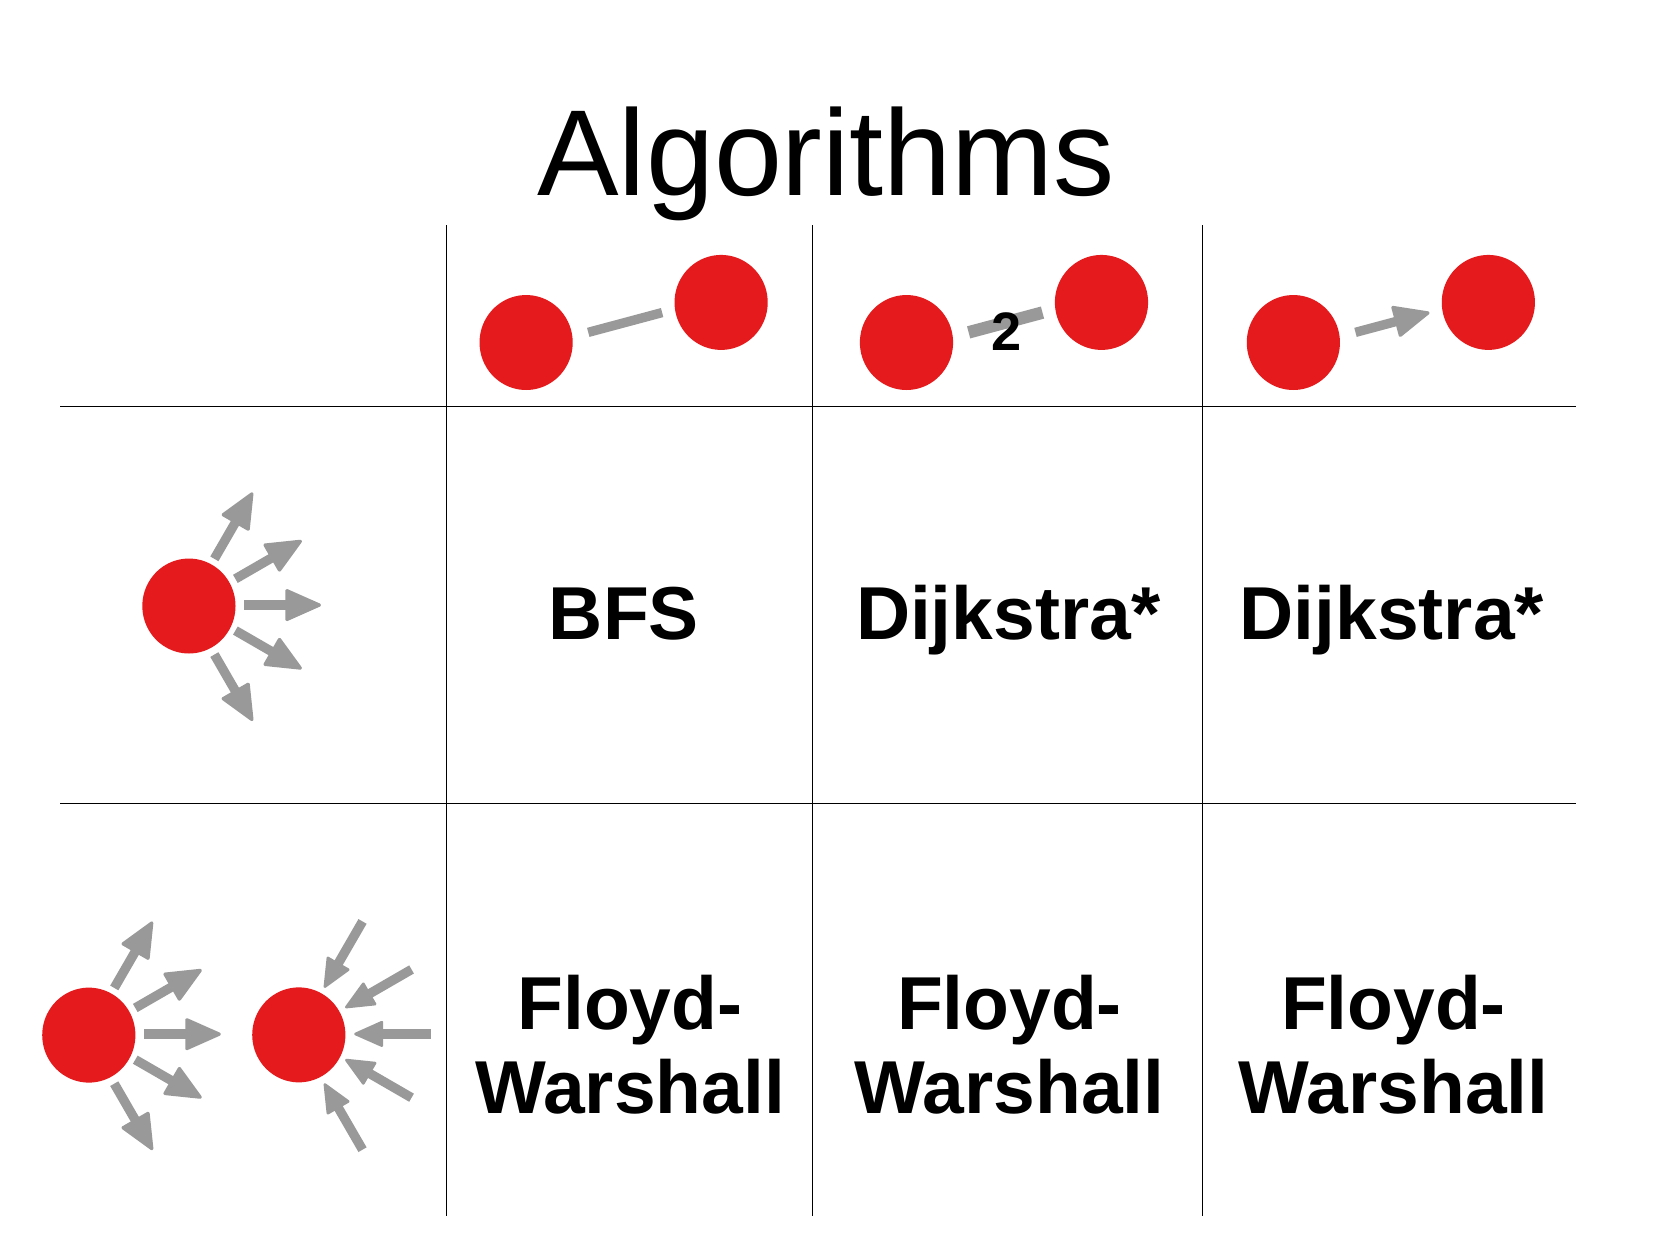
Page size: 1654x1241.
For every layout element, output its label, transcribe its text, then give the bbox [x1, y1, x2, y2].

text_box [1054, 254, 1149, 350]
text_box Dijkstra* [1225, 564, 1560, 650]
text_box [1441, 254, 1535, 350]
text_box [1246, 295, 1340, 391]
text_box Floyd- Warshall [1223, 954, 1564, 1110]
text_box [479, 295, 573, 391]
text_box [42, 987, 136, 1083]
text_box Floyd- Warshall [460, 953, 800, 1110]
text_box [859, 295, 954, 391]
text_box BFS [534, 564, 714, 650]
text_box [674, 254, 768, 350]
title Algorithms [82, 49, 1571, 257]
text_box Dijkstra* [841, 564, 1176, 650]
text_box [142, 558, 236, 654]
text_box [252, 987, 346, 1083]
text_box Floyd- Warshall [840, 953, 1180, 1110]
text_box 2 [976, 293, 1037, 360]
